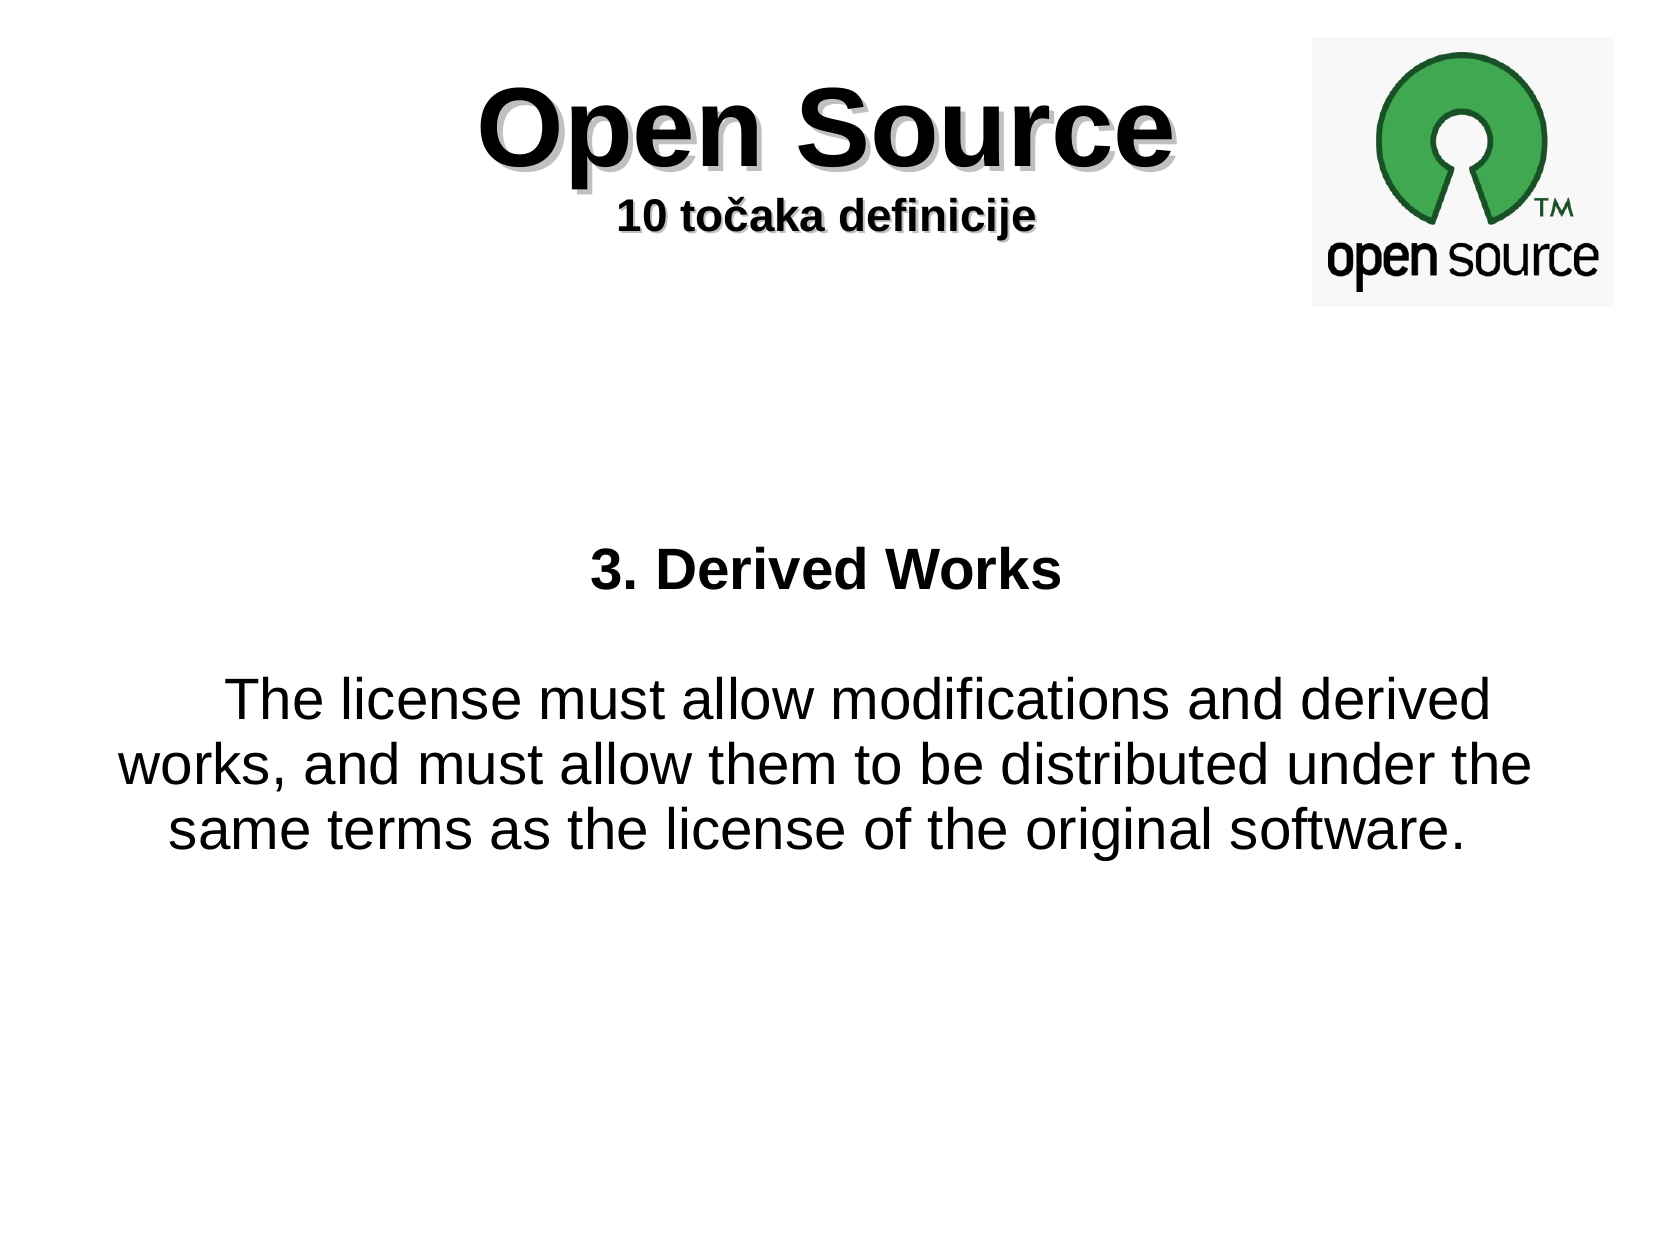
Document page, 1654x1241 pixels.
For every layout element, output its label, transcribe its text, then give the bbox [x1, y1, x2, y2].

title Open Source 10 točaka definicije [82, 49, 1312, 257]
picture [1312, 37, 1614, 307]
subtitle 3. Derived Works The license must allow modifications and derived works, and must allow them to be distributed under the same terms as the license of the original software. [82, 297, 1571, 1102]
